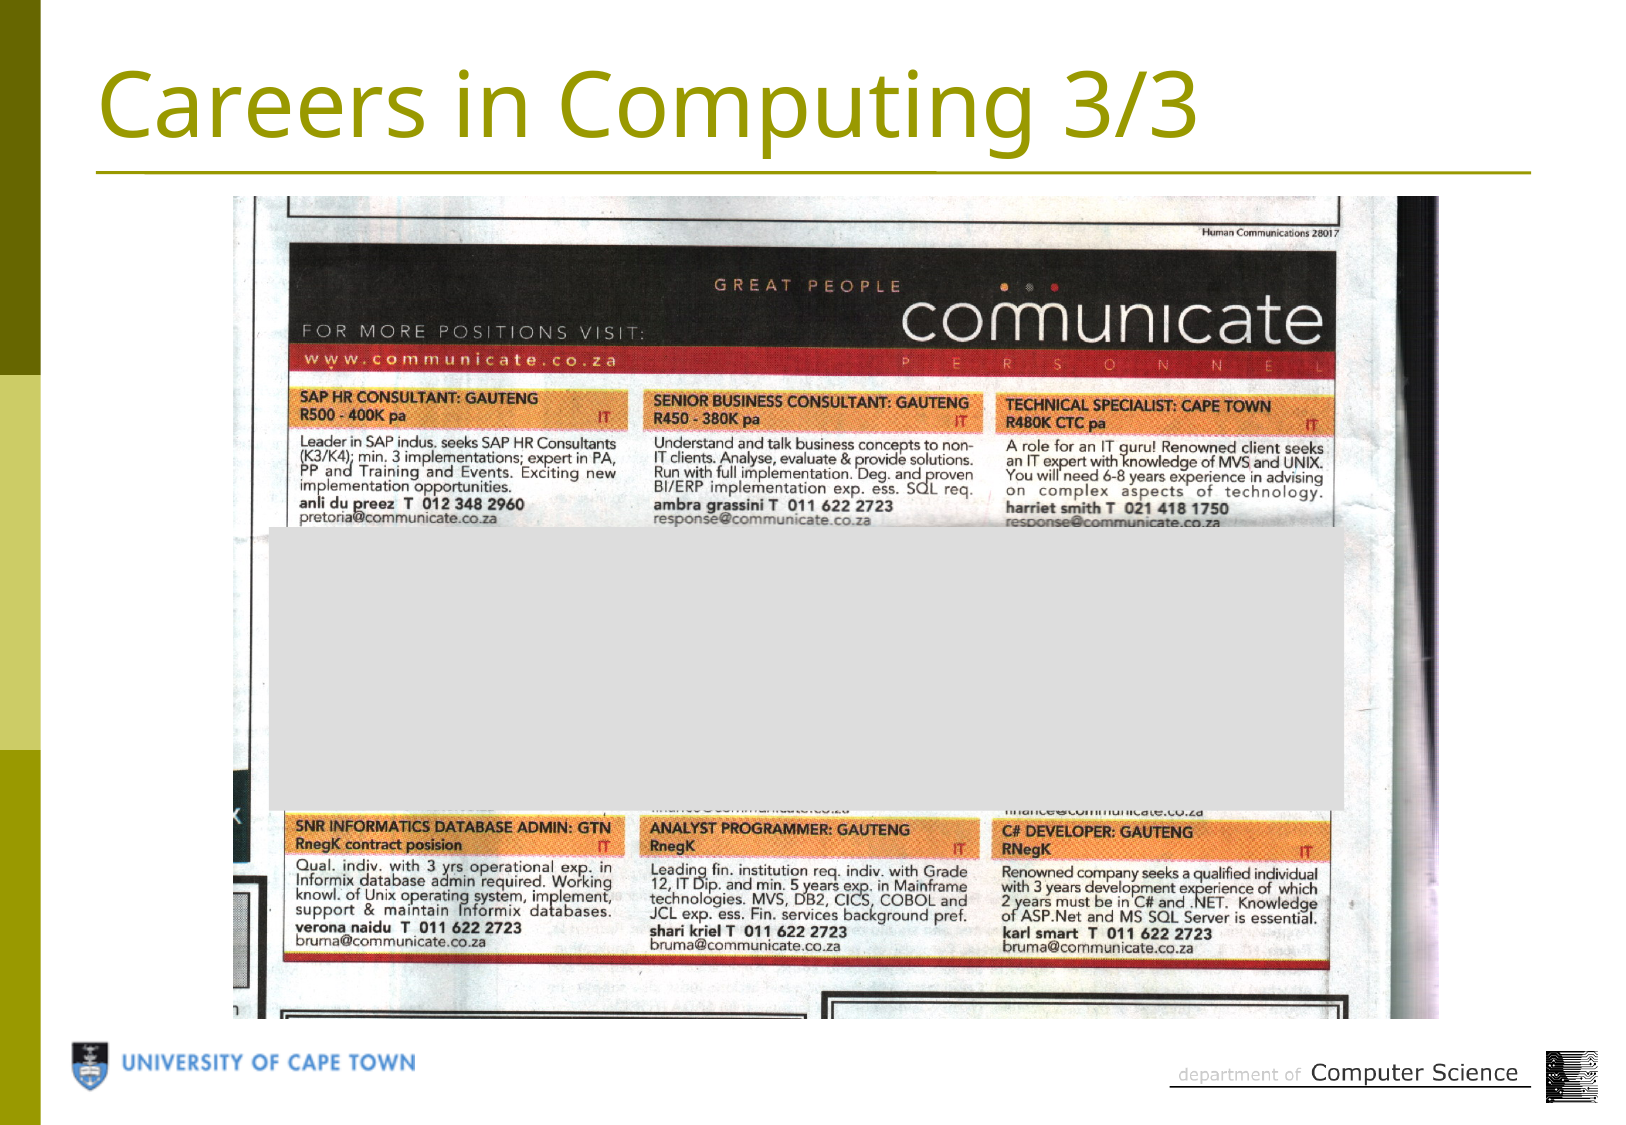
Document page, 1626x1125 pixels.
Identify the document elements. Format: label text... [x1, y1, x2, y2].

picture [1169, 1043, 1532, 1091]
picture [233, 196, 1439, 1019]
picture [1546, 1051, 1598, 1103]
title Careers in Computing 3/3 [81, 45, 1544, 173]
text_box [268, 527, 1345, 811]
picture [61, 1024, 415, 1103]
